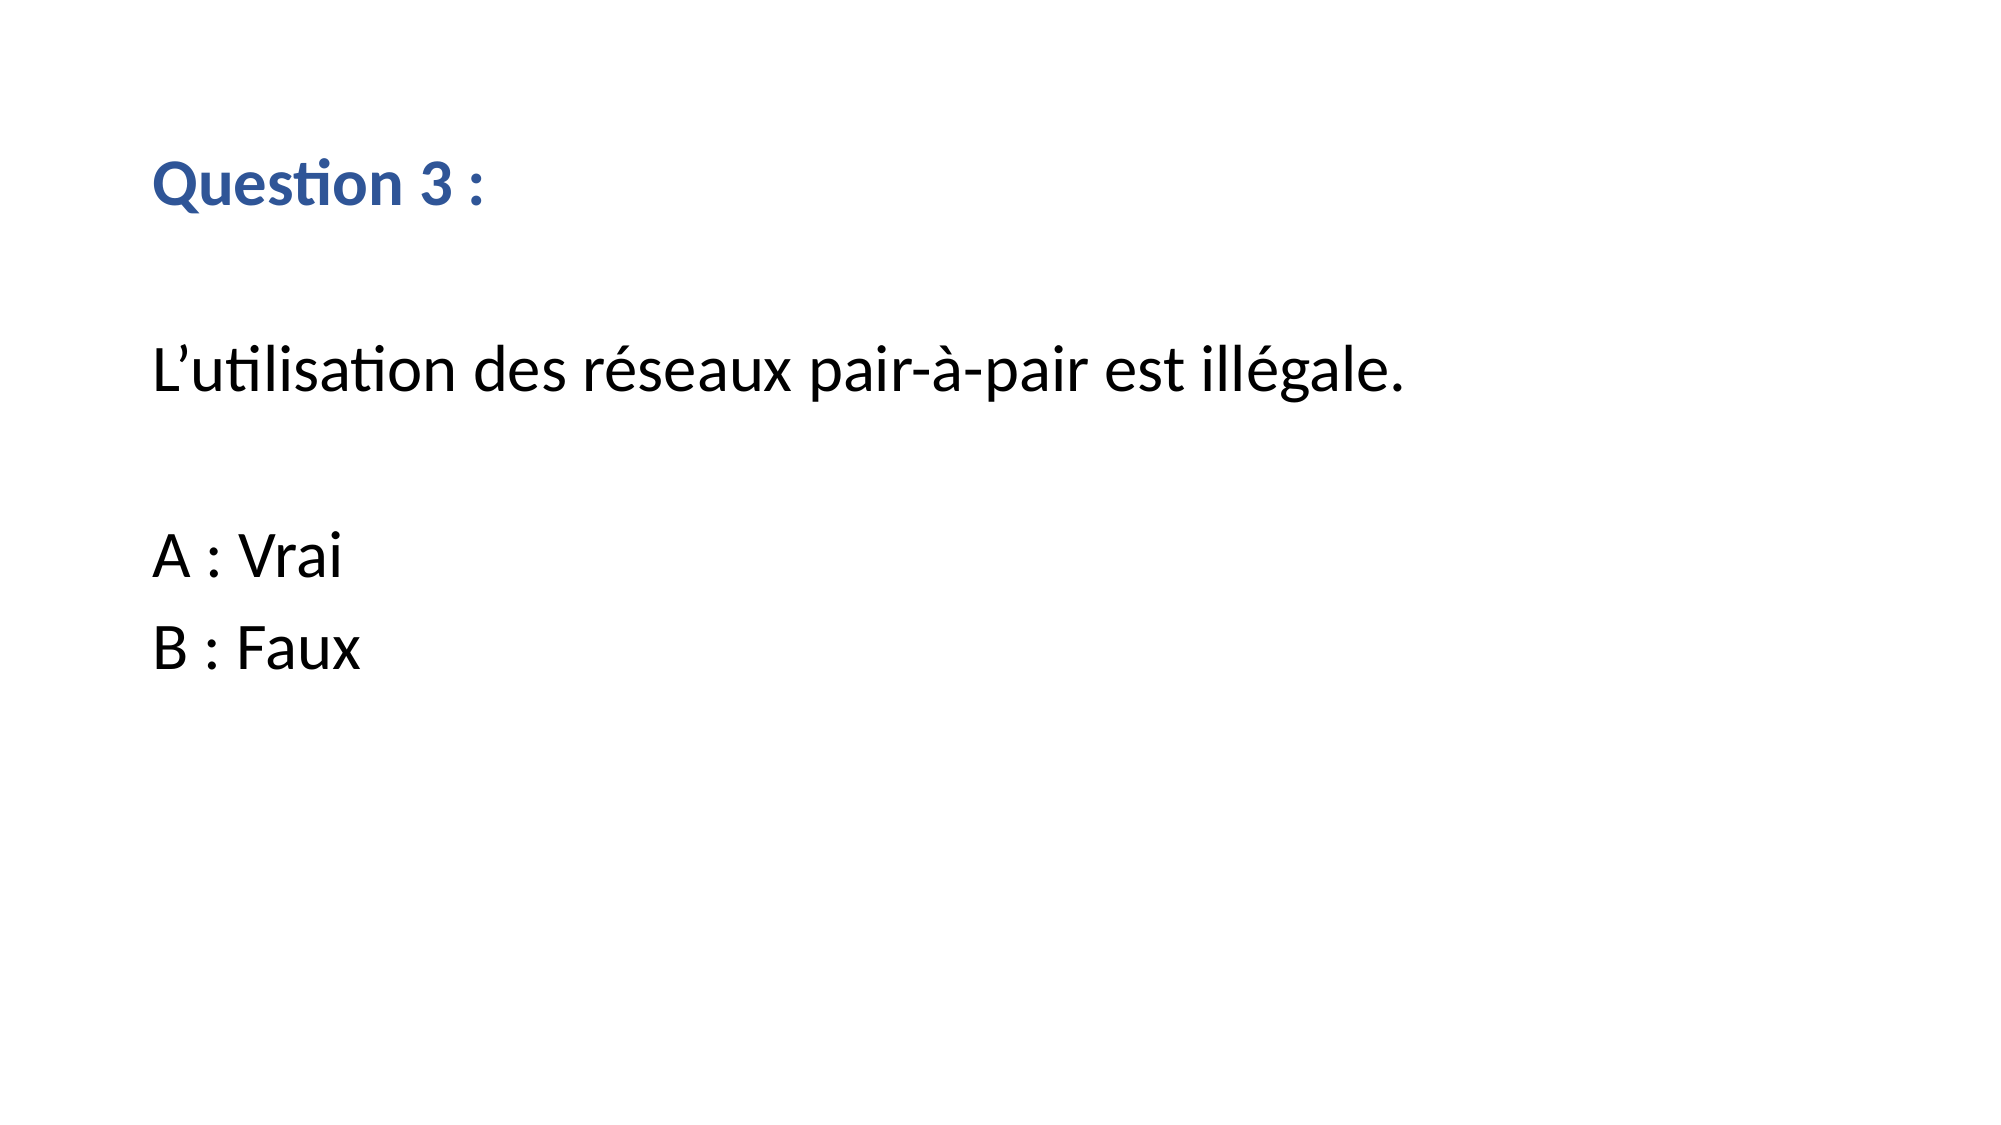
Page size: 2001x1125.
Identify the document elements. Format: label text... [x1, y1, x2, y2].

list Question 3 : L’utilisation des réseaux pair-à-pair est illégale. A : Vrai B : Faux [137, 140, 1863, 1066]
